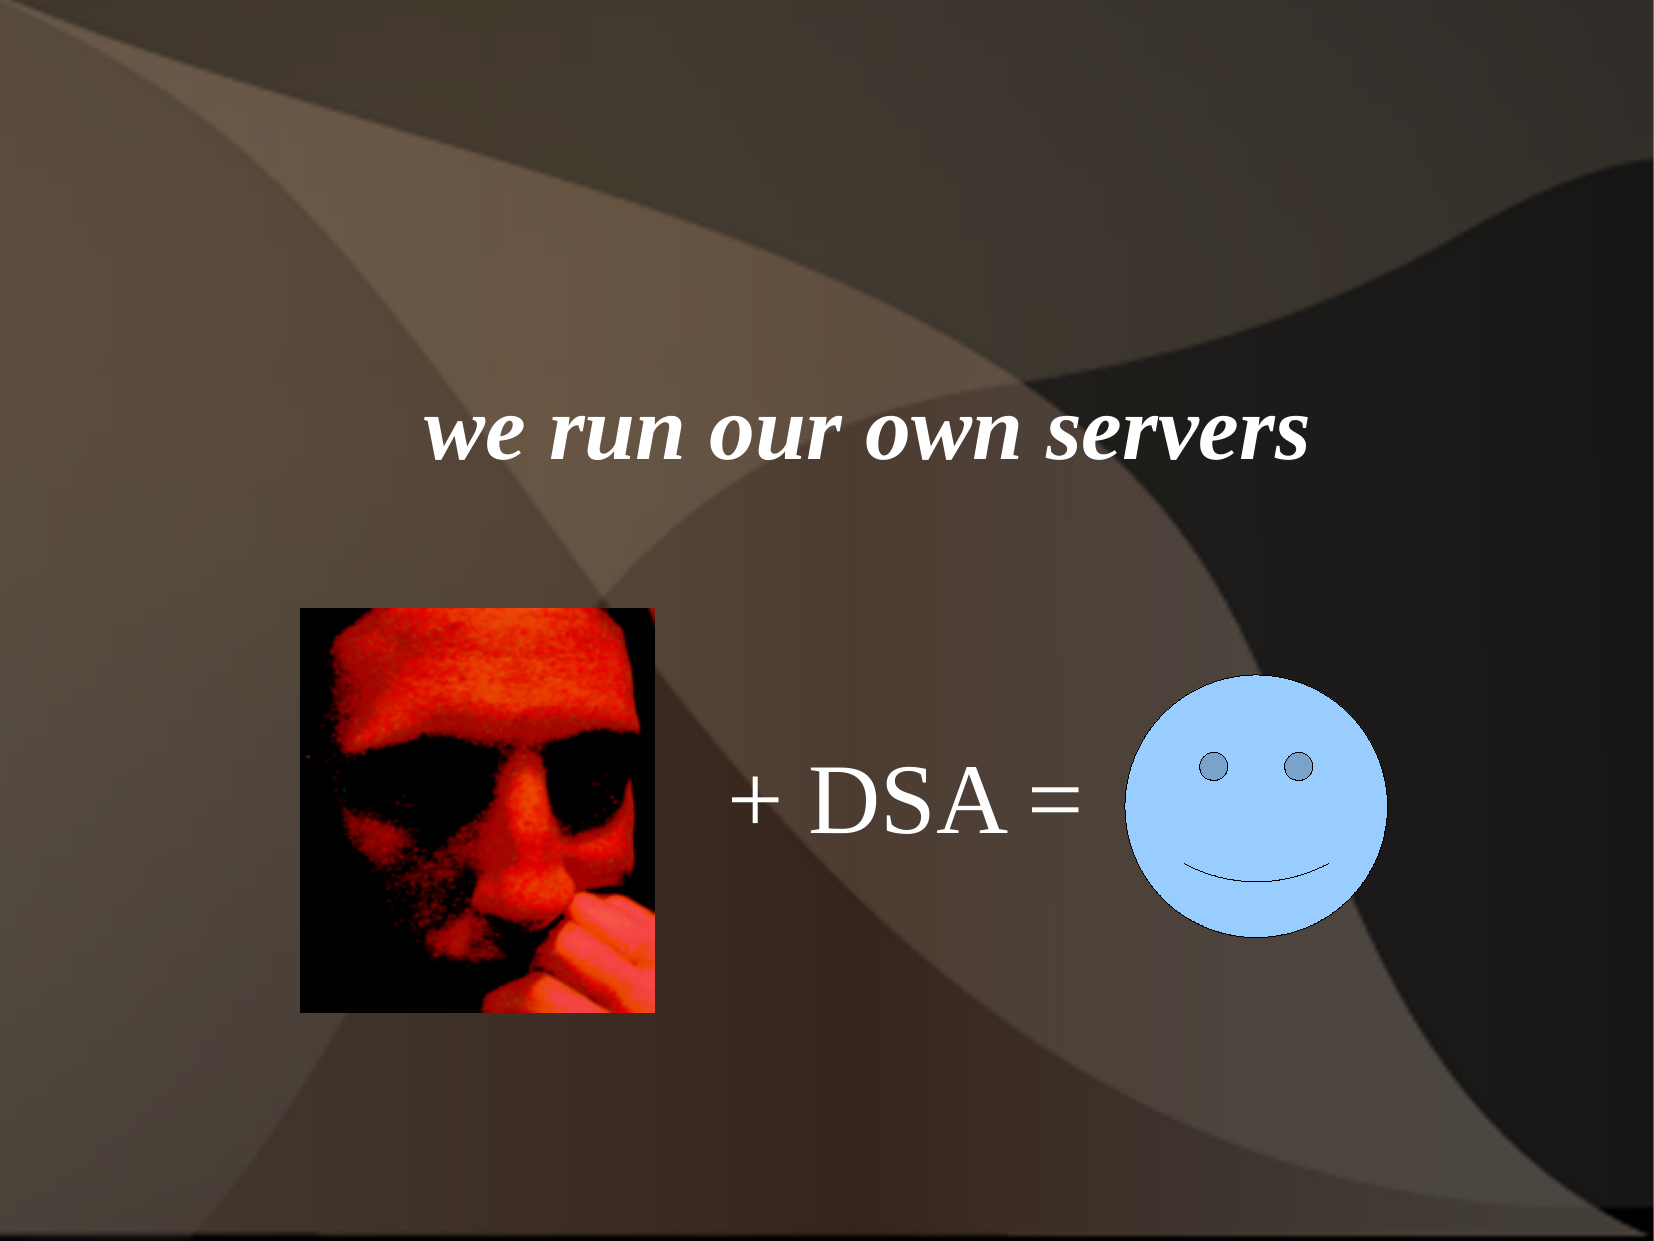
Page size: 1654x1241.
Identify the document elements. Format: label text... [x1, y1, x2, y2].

picture [0, 0, 1654, 1241]
title we run our own servers [124, 332, 1613, 526]
text_box + DSA = [712, 736, 1144, 863]
text_box [1124, 674, 1388, 938]
